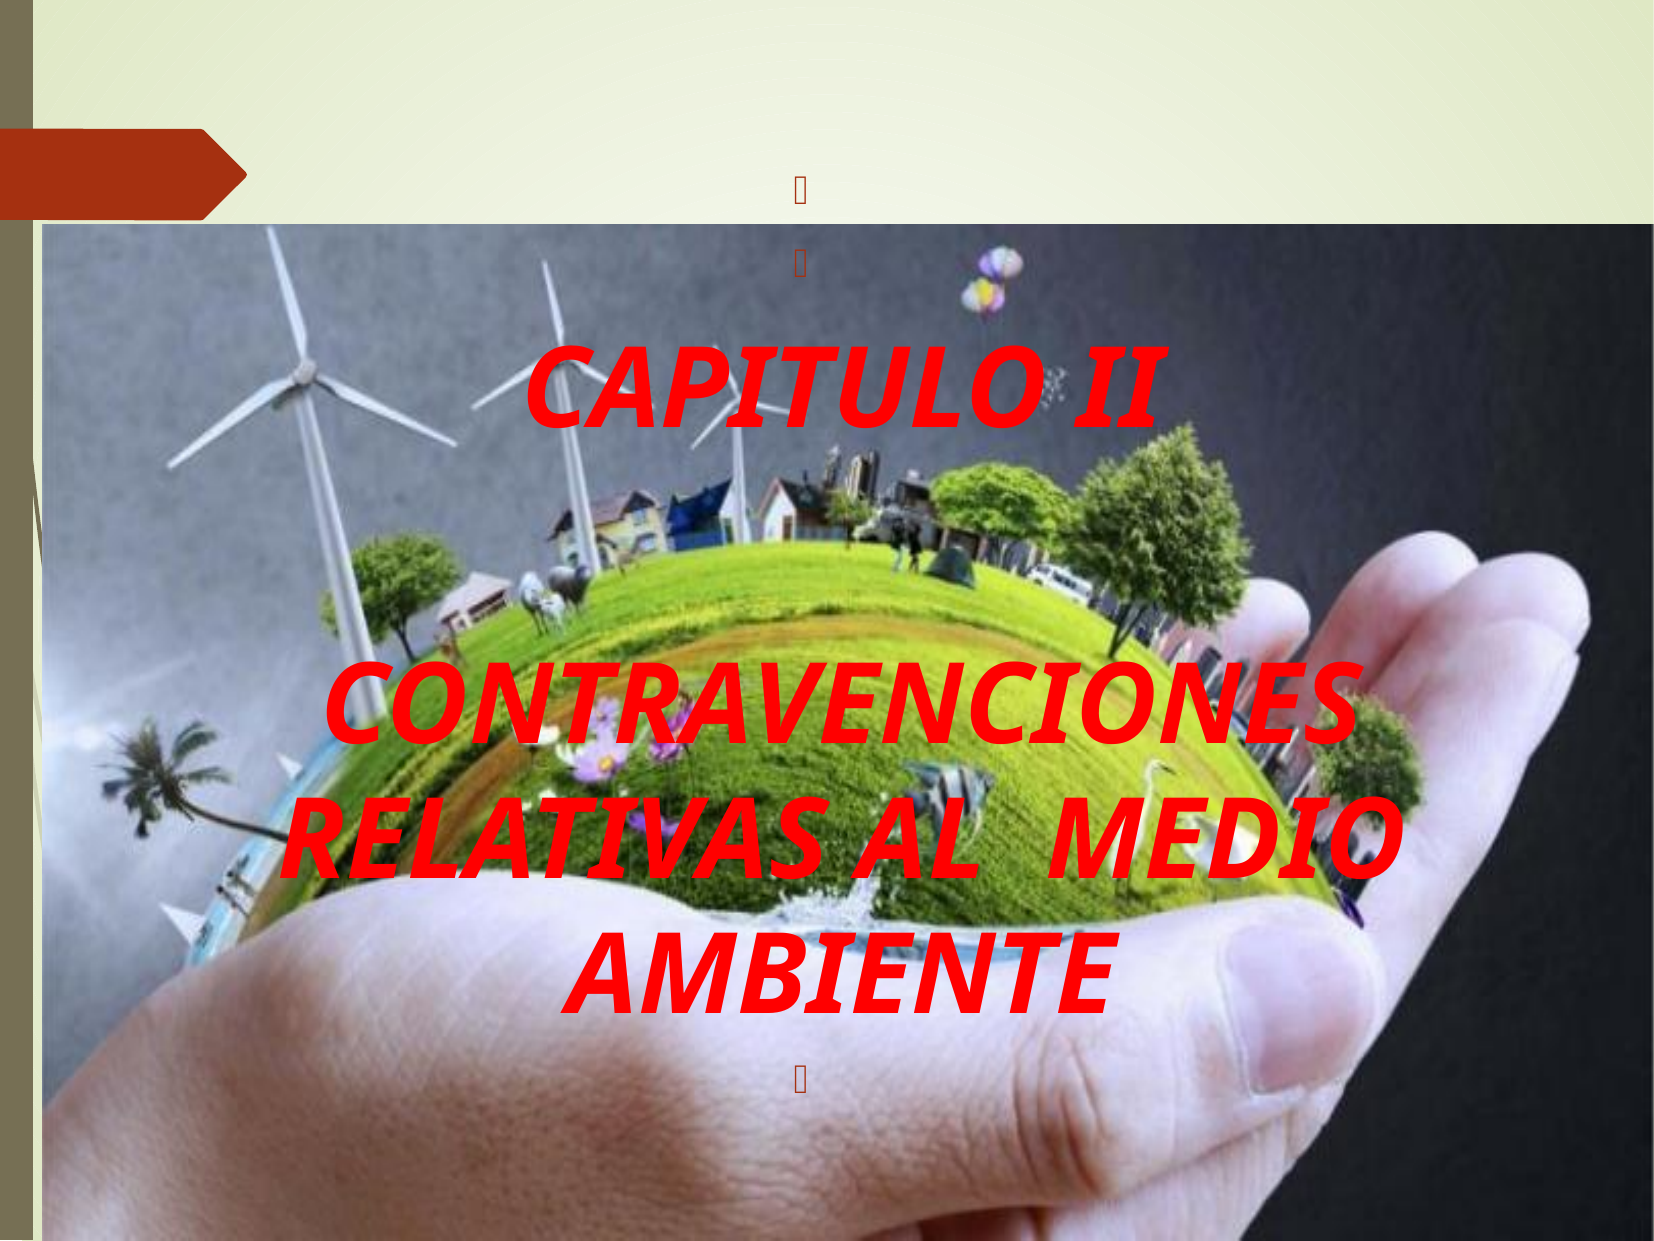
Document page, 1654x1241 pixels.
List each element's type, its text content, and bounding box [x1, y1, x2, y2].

picture [42, 225, 1654, 1241]
subtitle CAPITULO II CONTRAVENCIONES RELATIVAS AL MEDIO AMBIENTE [84, 85, 1574, 1194]
